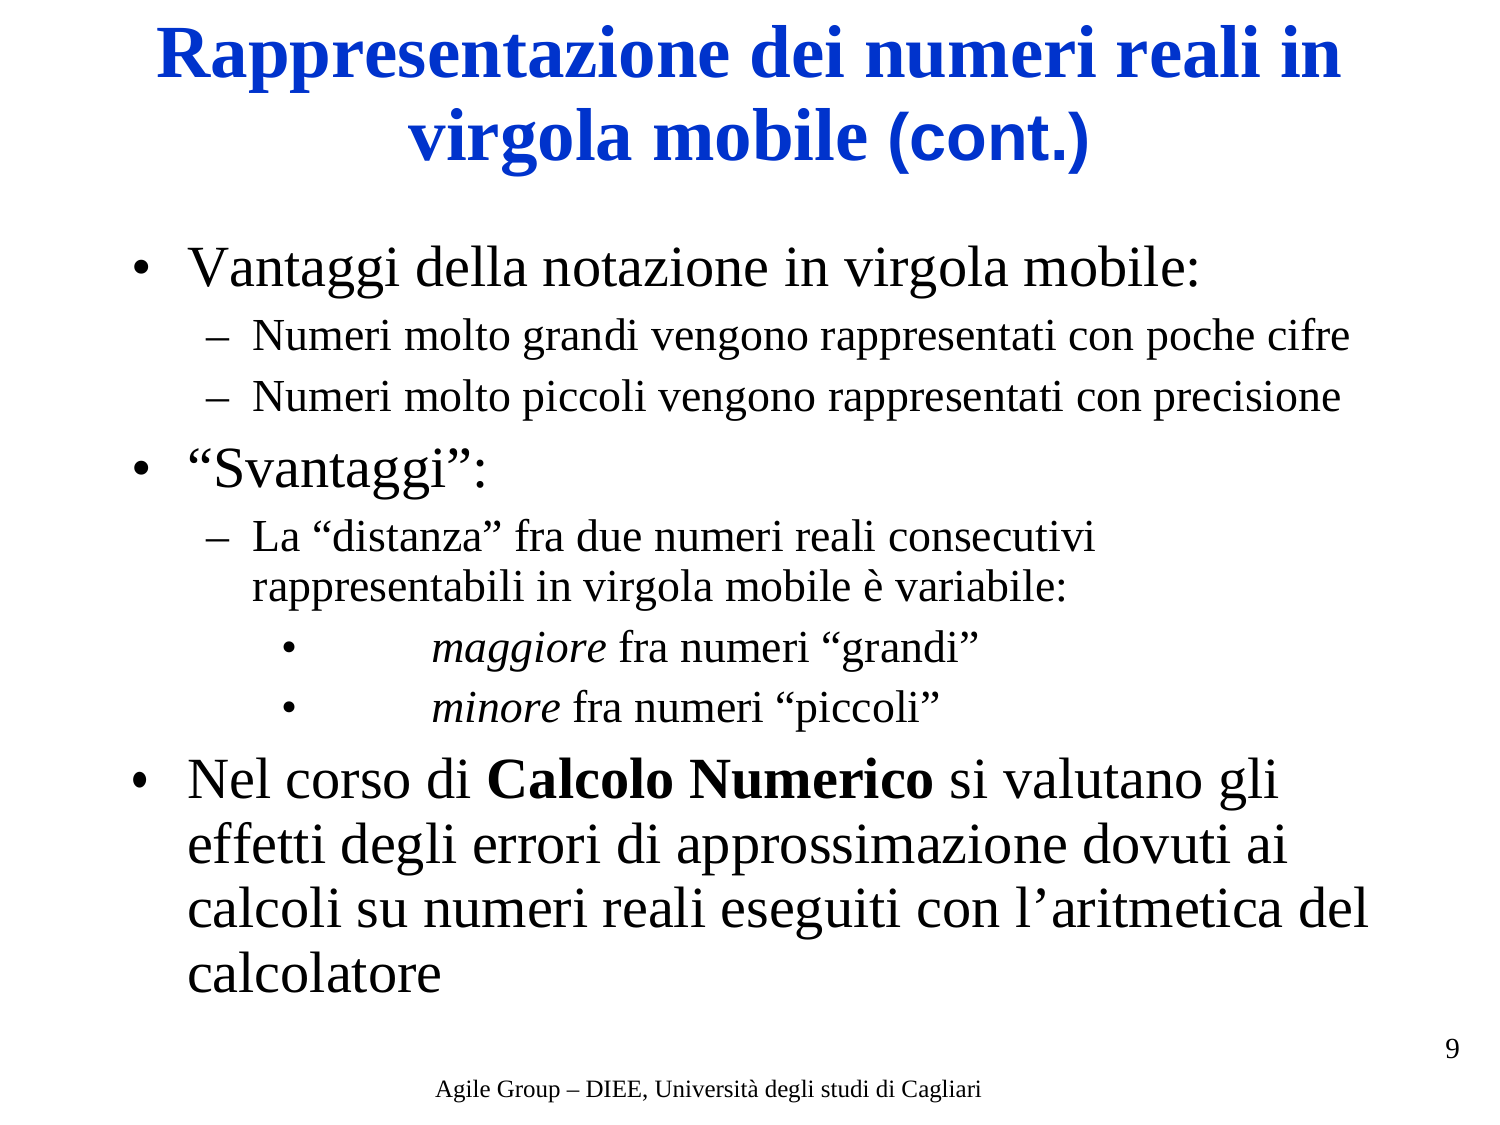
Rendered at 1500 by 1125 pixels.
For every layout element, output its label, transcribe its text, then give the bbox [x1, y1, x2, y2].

list Vantaggi della notazione in virgola mobile: Numeri molto grandi vengono rappresentati con poche cifre Numeri molto piccoli vengono rappresentati con precisione “Svantaggi”: La “distanza” fra due numeri reali consecutivi rappresentabili in virgola mobile è variabile: maggiore fra numeri “grandi” minore fra numeri “piccoli” Nel corso di Calcolo Numerico si valutano gli effetti degli errori di approssimazione dovuti ai calcoli su numeri reali eseguiti con l’aritmetica del calcolatore [116, 226, 1392, 1051]
title Rappresentazione dei numeri reali in virgola mobile (cont.) [112, 3, 1388, 185]
